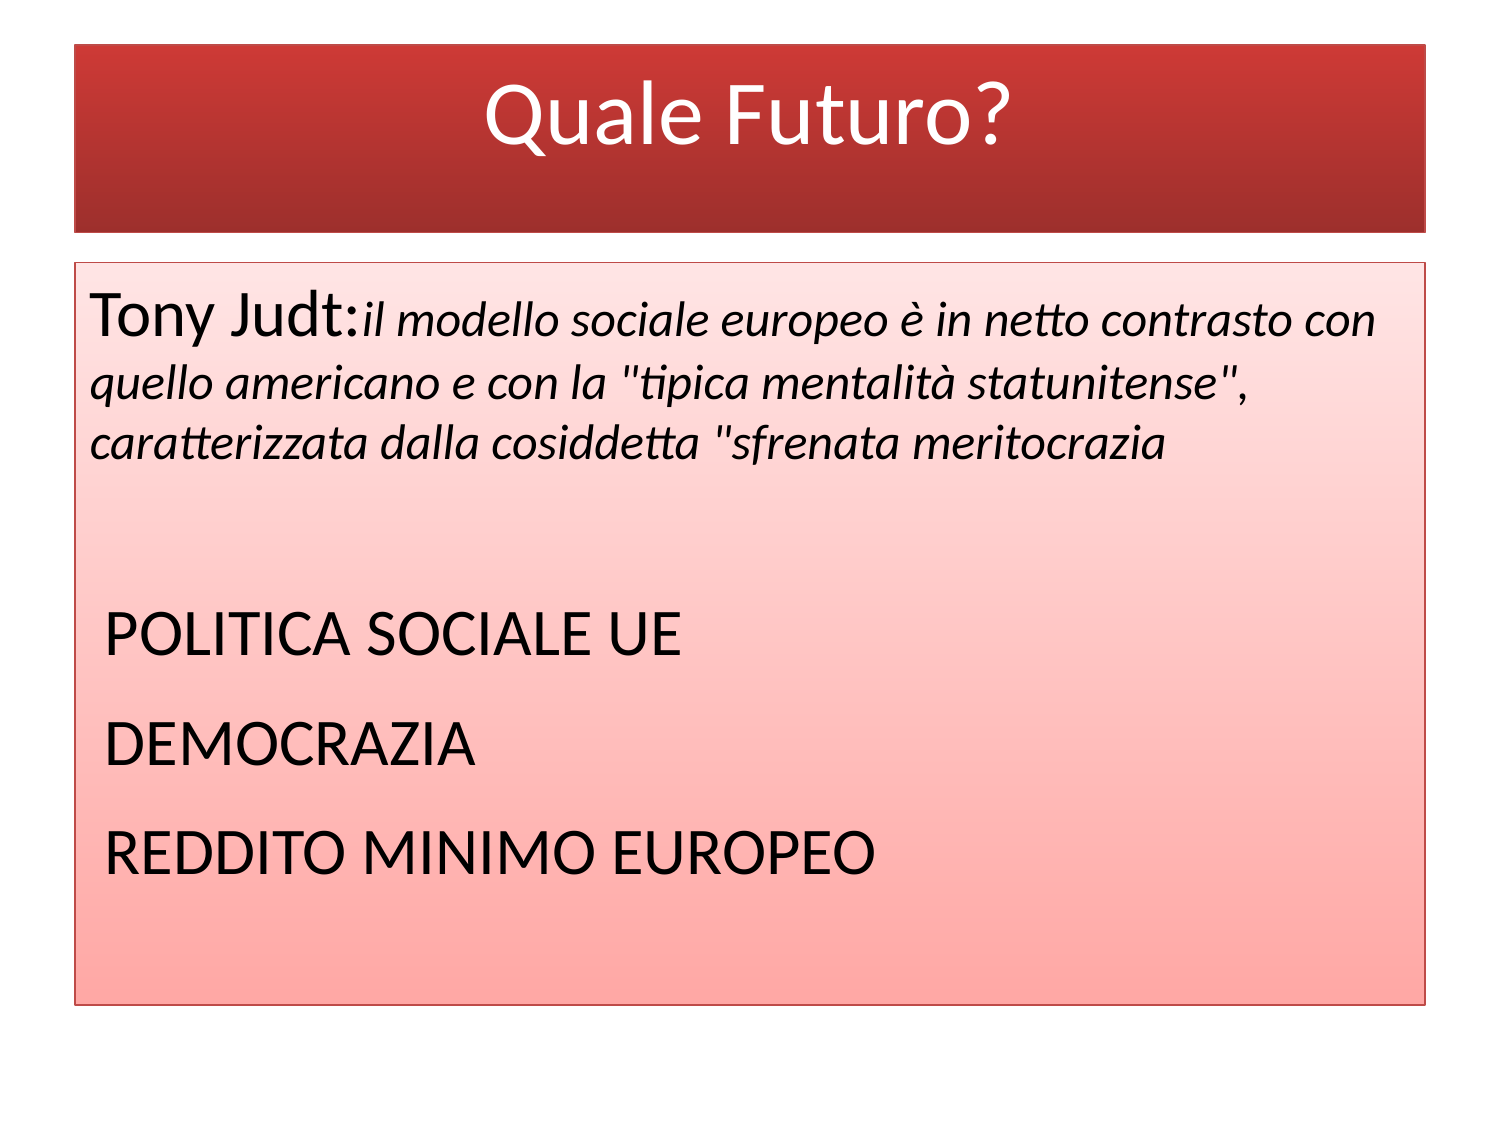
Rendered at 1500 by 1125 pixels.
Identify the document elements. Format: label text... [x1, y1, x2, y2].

list Tony Judt:il modello sociale europeo è in netto contrasto con quello americano e con la "tipica mentalità statunitense", caratterizzata dalla cosiddetta "sfrenata meritocrazia POLITICA SOCIALE UE DEMOCRAZIA REDDITO MINIMO EUROPEO [75, 262, 1425, 1005]
title Quale Futuro? [75, 45, 1425, 233]
